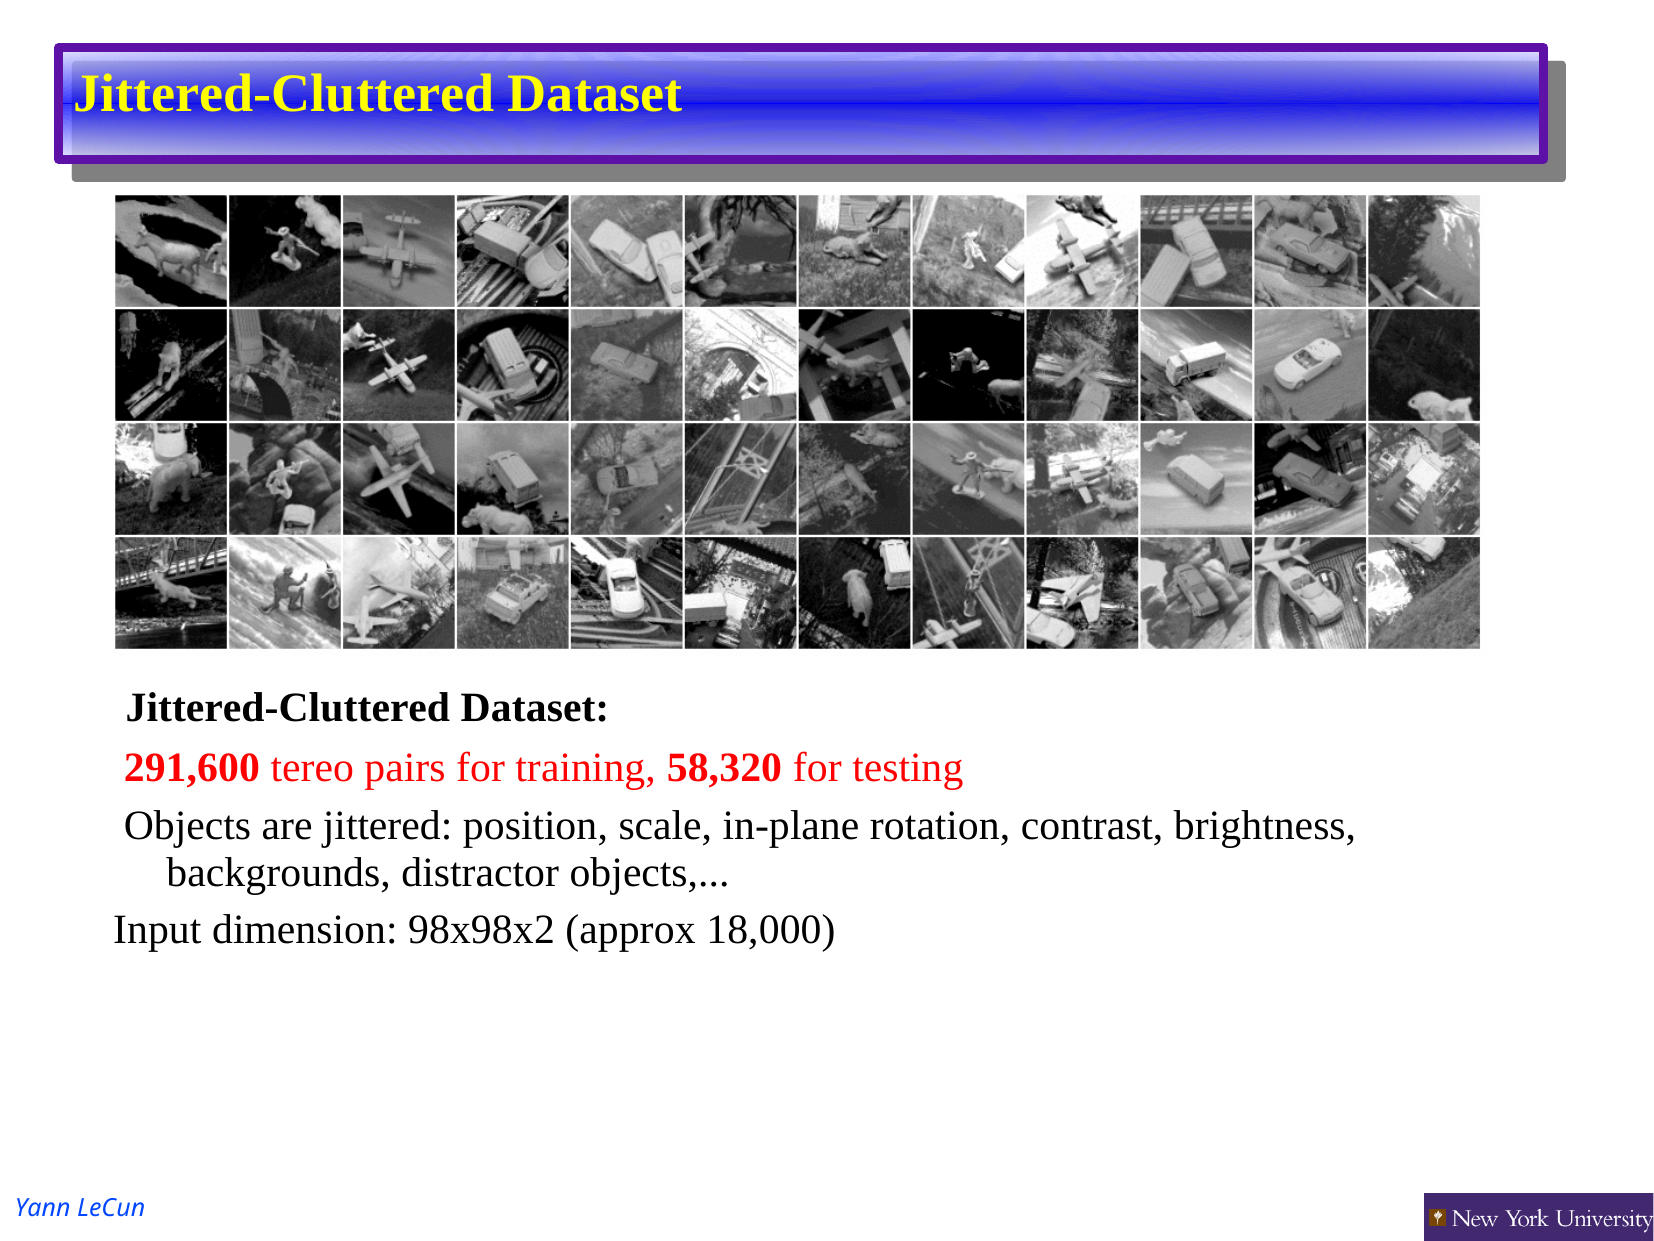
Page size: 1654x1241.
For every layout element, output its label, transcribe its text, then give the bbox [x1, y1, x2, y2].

picture [1424, 1193, 1654, 1241]
text_box Jittered-Cluttered Dataset [58, 47, 1544, 160]
picture [113, 193, 1487, 658]
text_box Jittered-Cluttered Dataset: 291,600 tereo pairs for training, 58,320 for testing Objects are jittered: position, scale, in-plane rotation, contrast, brightness, backgrounds, distractor objects,... Input dimension: 98x98x2 (approx 18,000) [113, 677, 1482, 1023]
